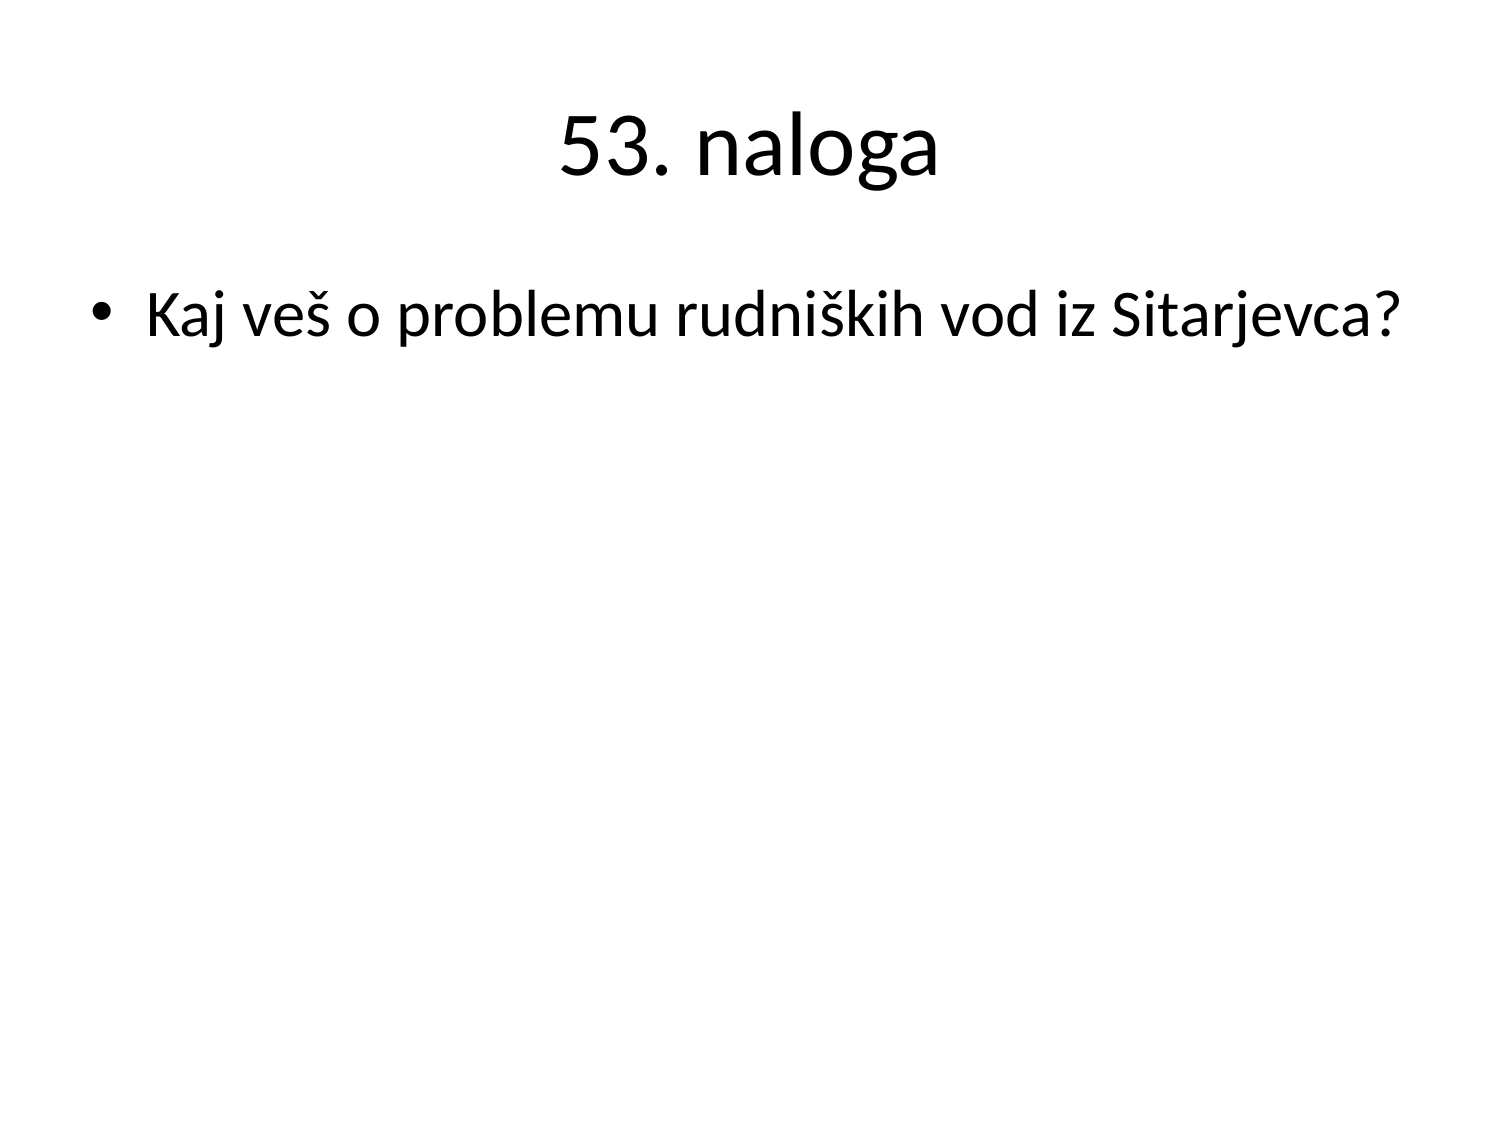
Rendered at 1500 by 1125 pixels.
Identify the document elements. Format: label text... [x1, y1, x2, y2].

list Kaj veš o problemu rudniških vod iz Sitarjevca? [75, 262, 1425, 1005]
title 53. naloga [75, 45, 1425, 233]
